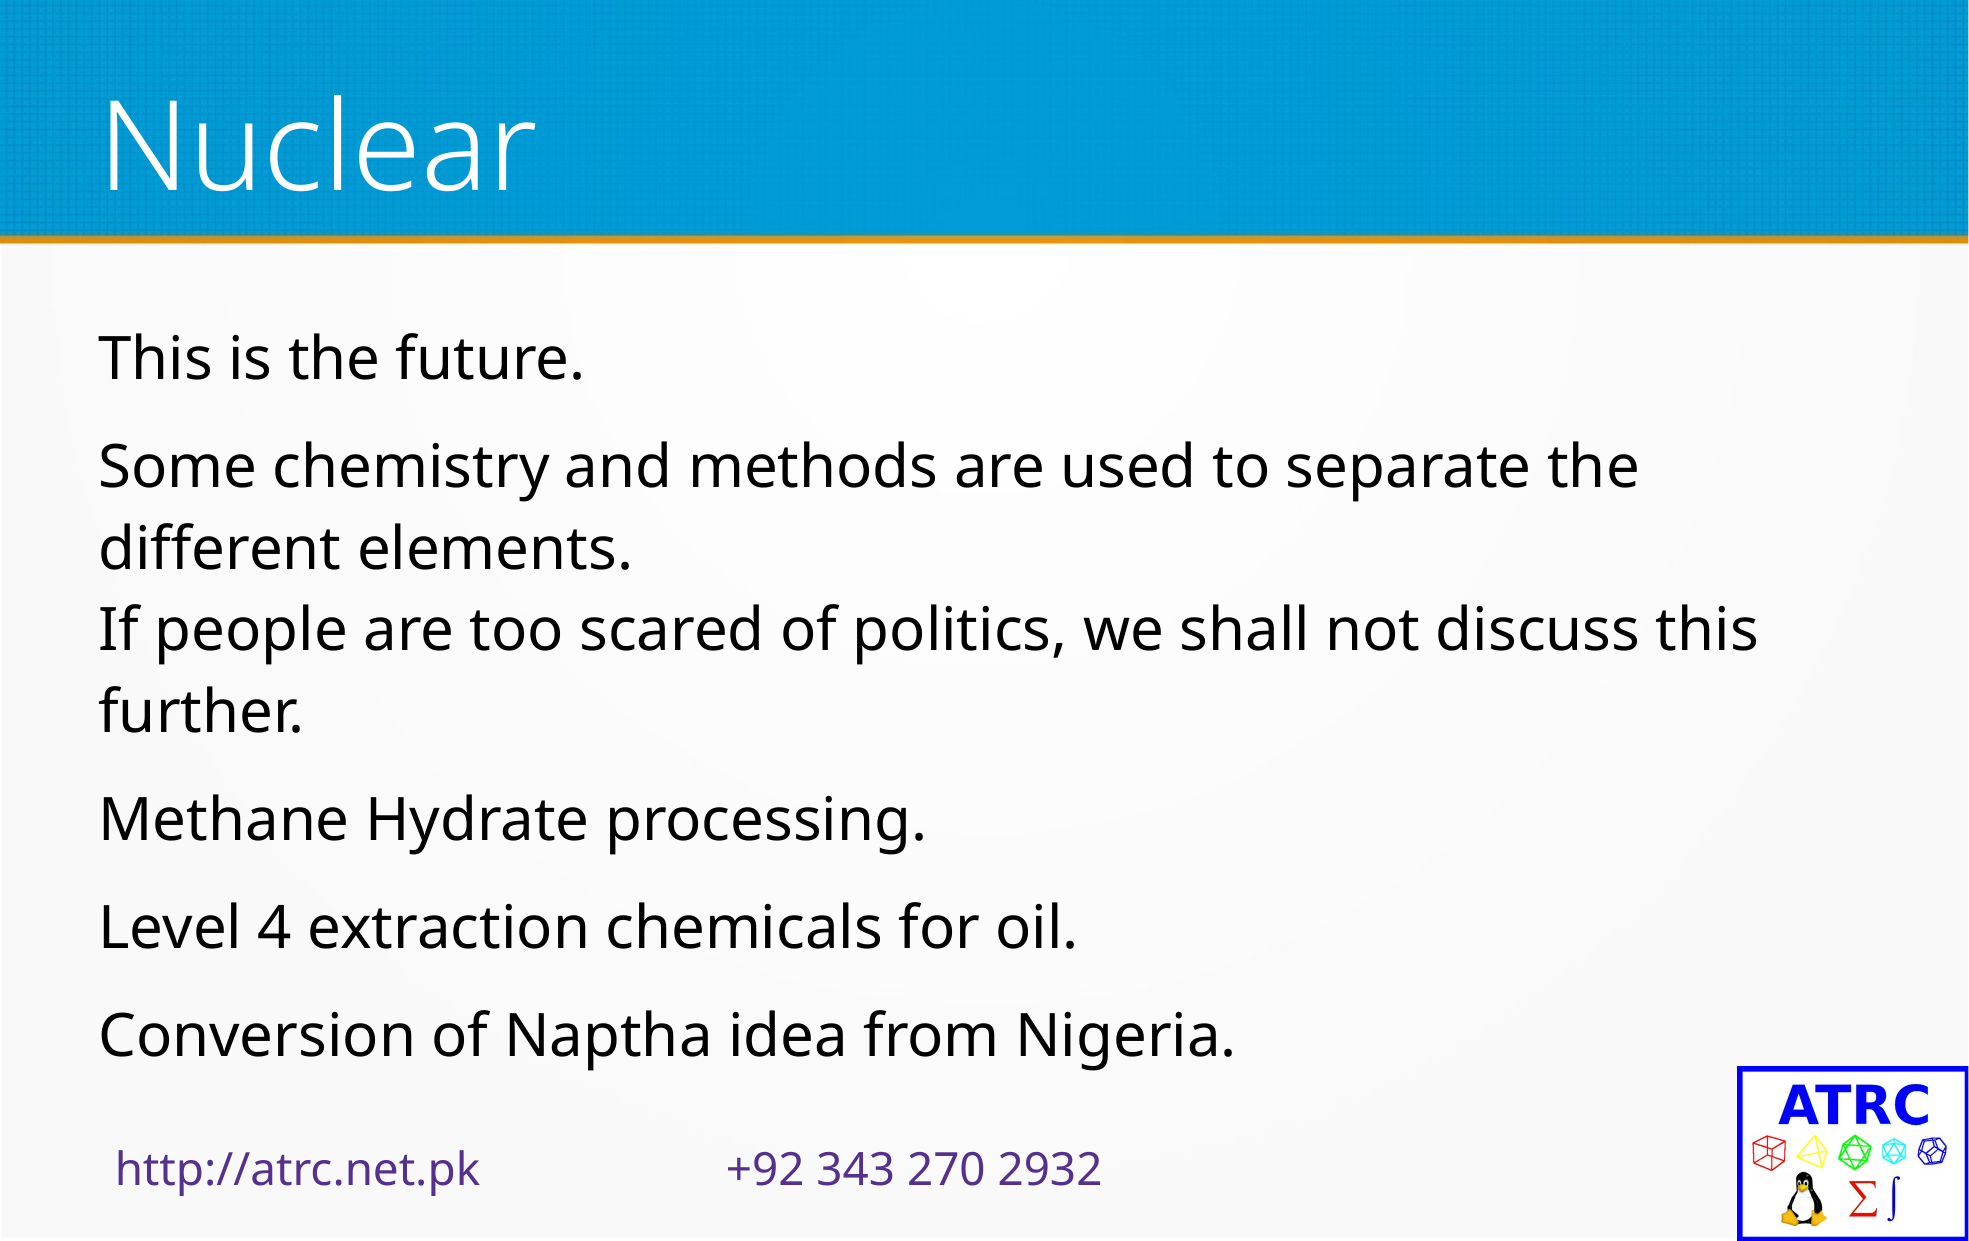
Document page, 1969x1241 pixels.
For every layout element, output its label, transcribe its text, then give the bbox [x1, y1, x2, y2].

title Nuclear [98, 19, 1870, 227]
picture [0, 233, 1969, 1241]
list This is the future. Some chemistry and methods are used to separate the different elements. If people are too scared of politics, we shall not discuss this further. Methane Hydrate processing. Level 4 extraction chemicals for oil. Conversion of Naptha idea from Nigeria. [98, 315, 1861, 1081]
